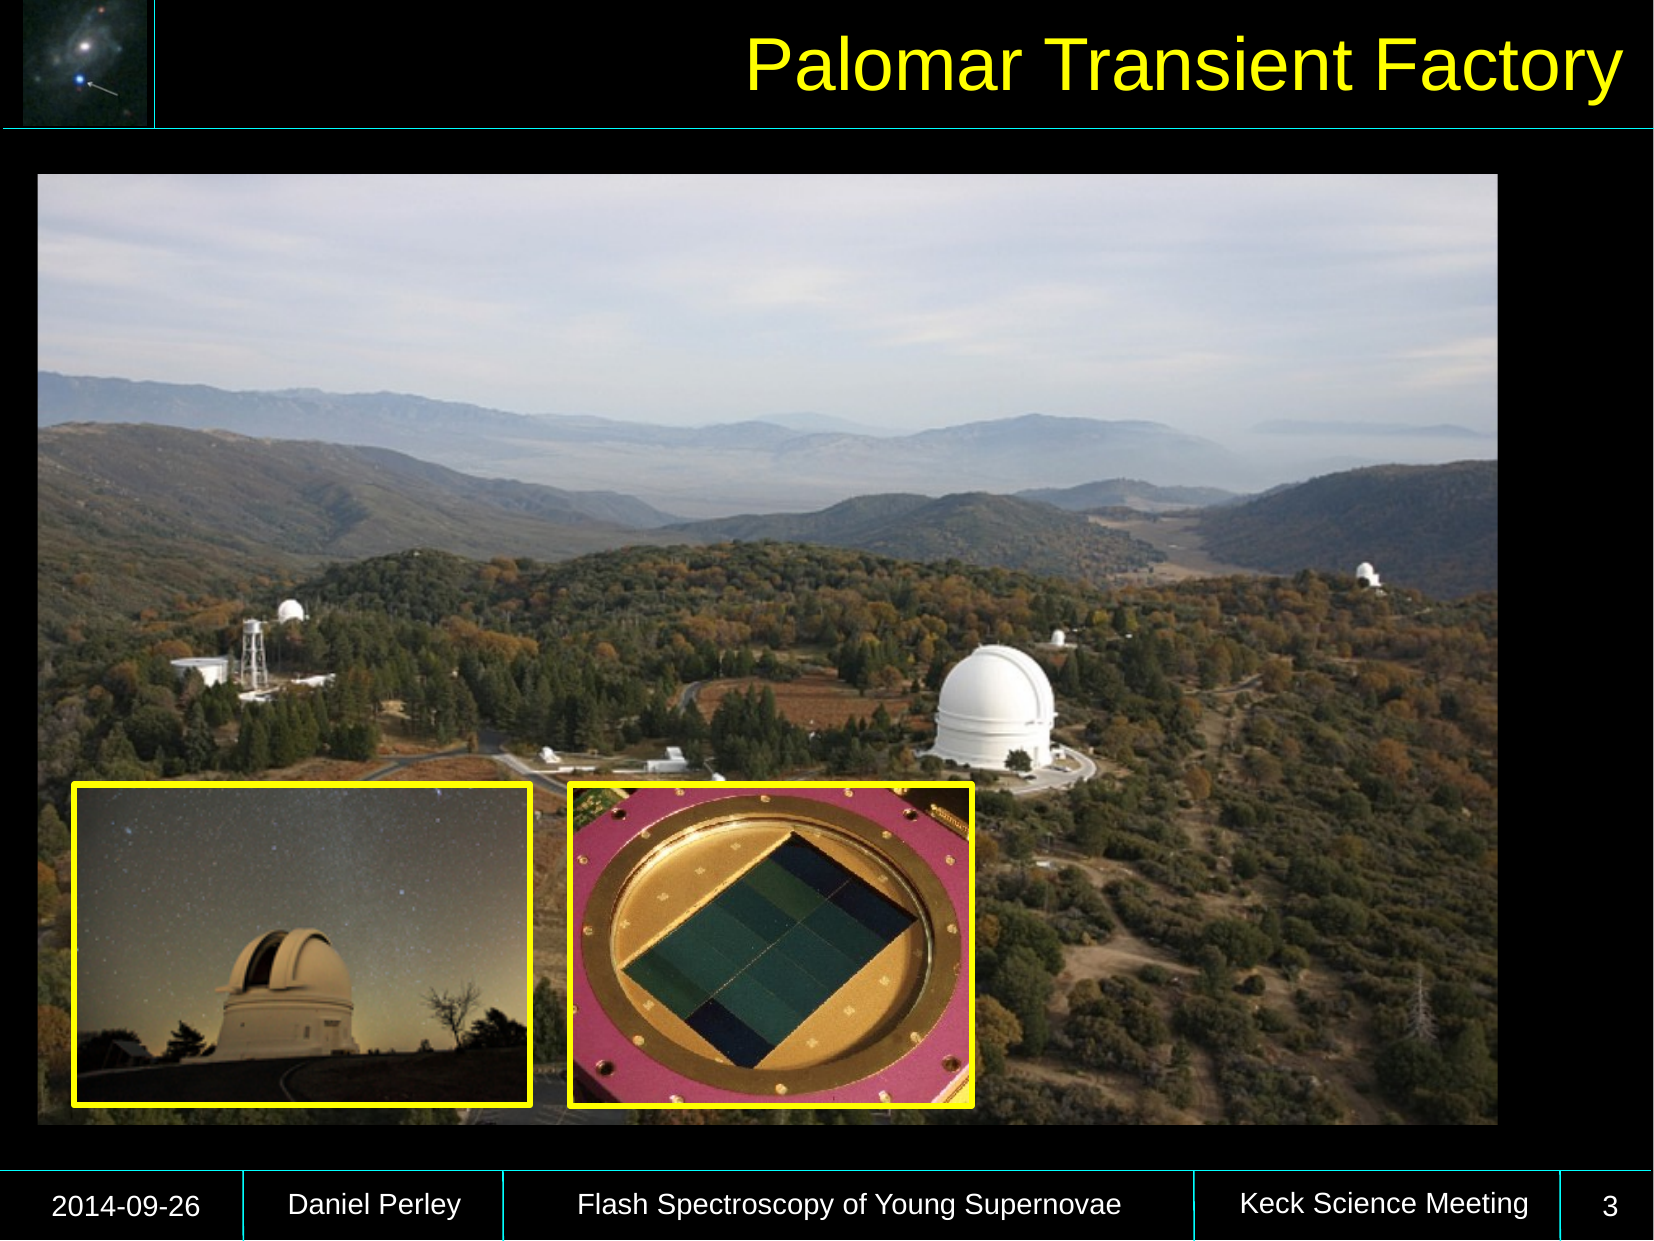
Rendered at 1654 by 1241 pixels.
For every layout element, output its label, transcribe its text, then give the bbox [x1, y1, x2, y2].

title Palomar Transient Factory [187, 21, 1624, 108]
picture [37, 174, 1498, 1125]
picture [23, 0, 147, 126]
